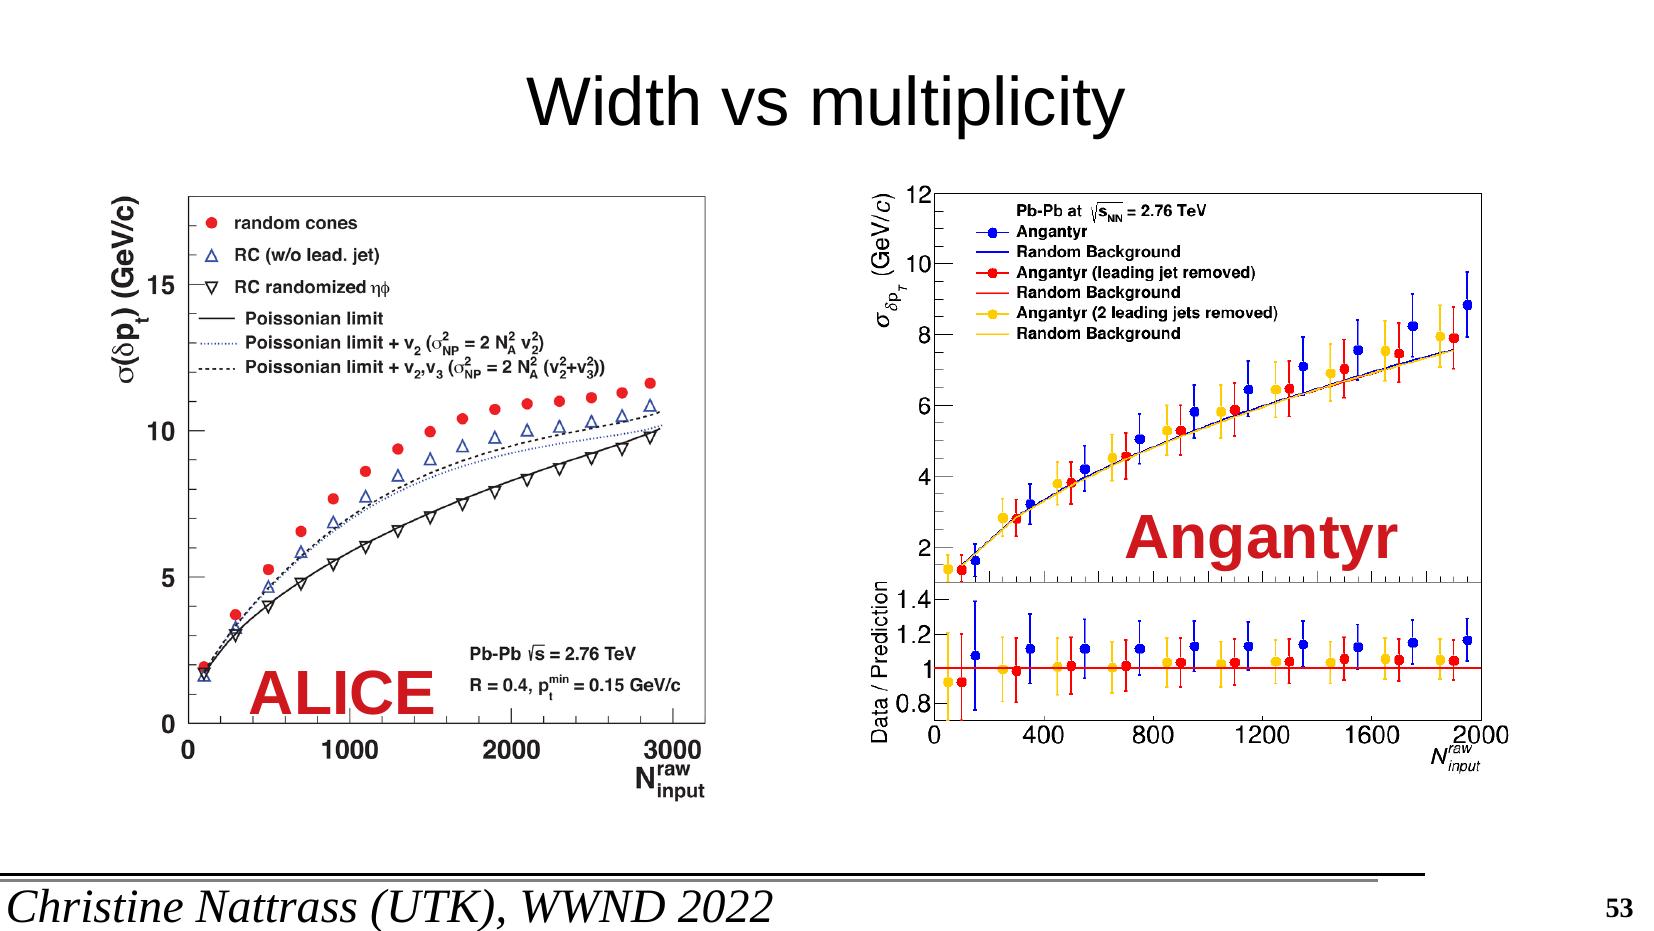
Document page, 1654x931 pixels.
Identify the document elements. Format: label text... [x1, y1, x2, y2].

picture [110, 195, 706, 802]
text_box Angantyr [1110, 495, 1501, 580]
text_box ALICE [234, 650, 475, 736]
title Width vs multiplicity [82, 37, 1571, 166]
picture [866, 150, 1549, 814]
